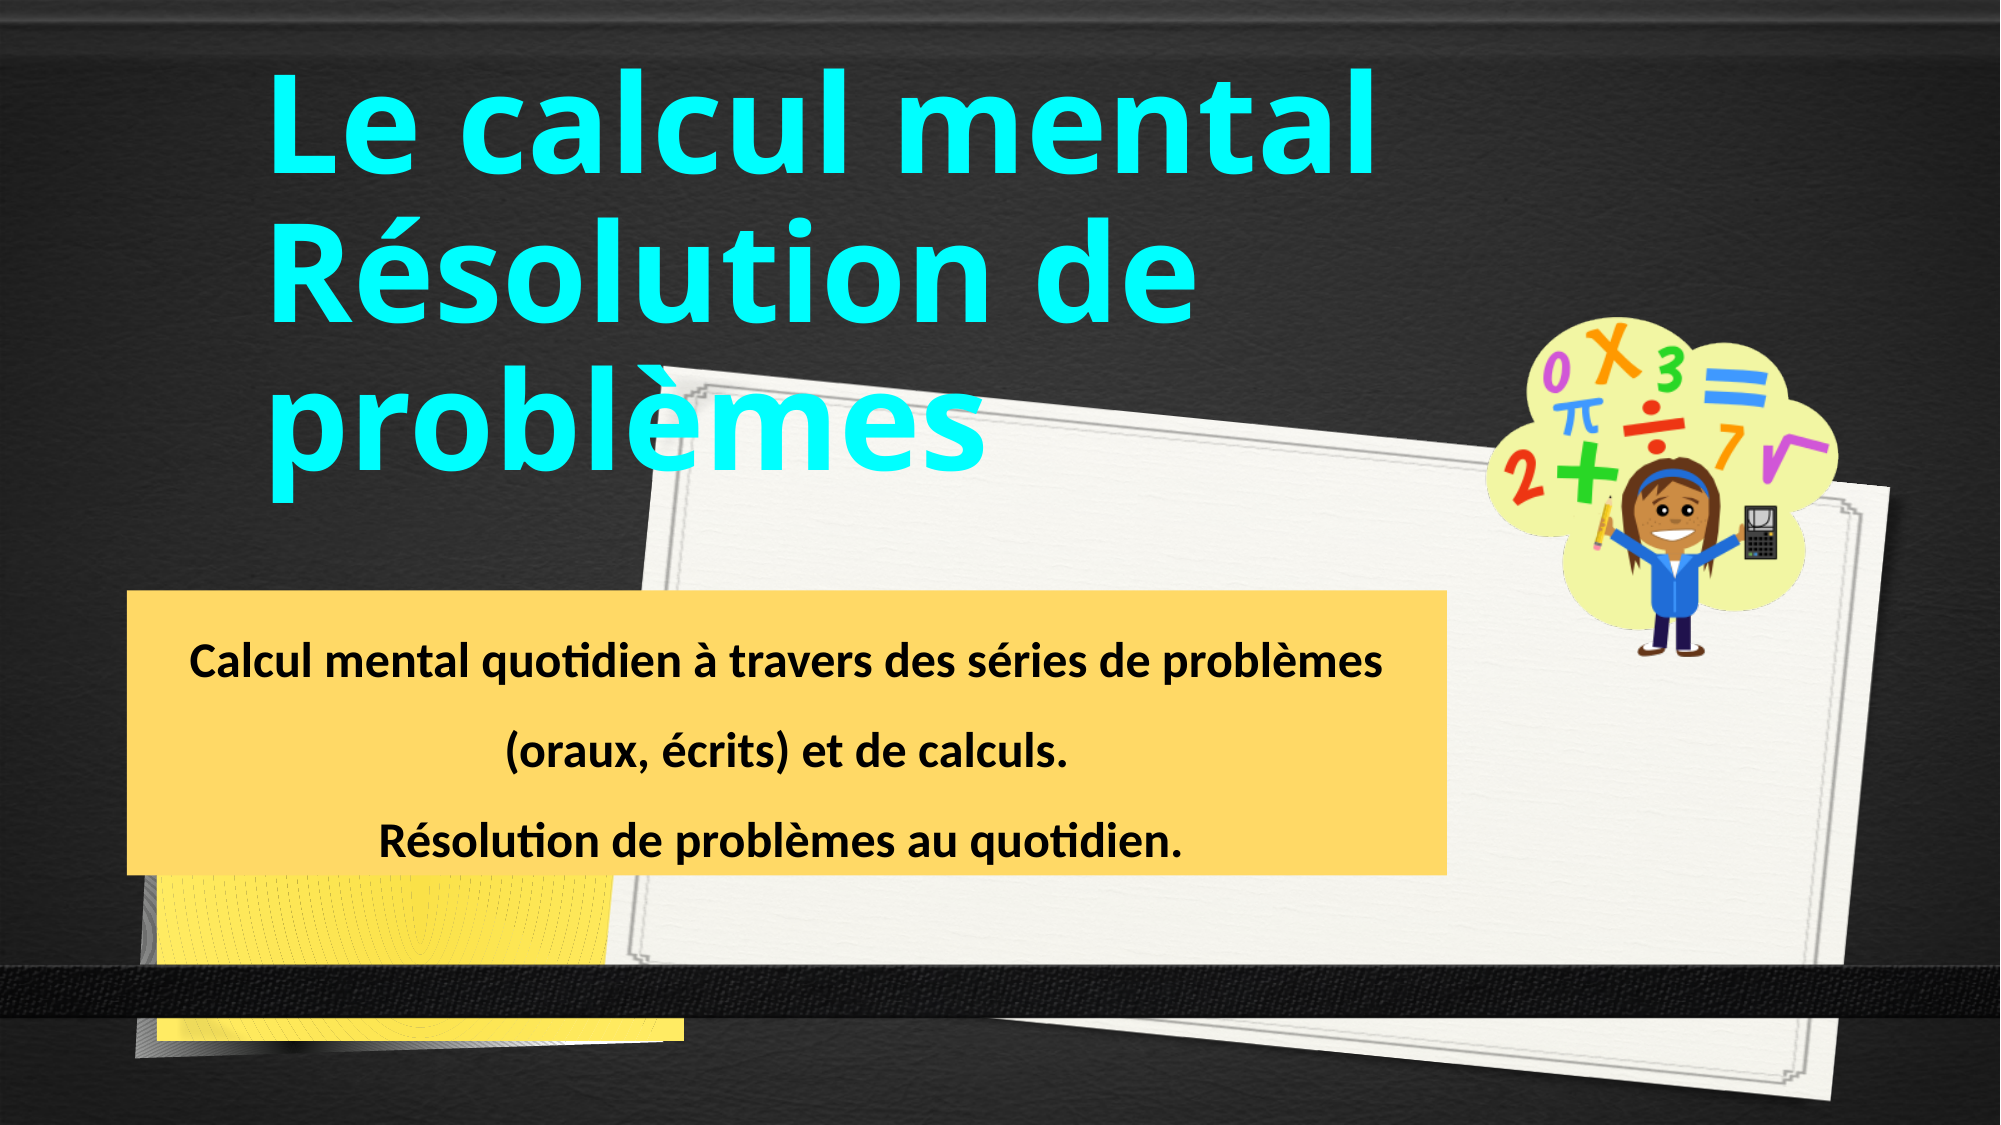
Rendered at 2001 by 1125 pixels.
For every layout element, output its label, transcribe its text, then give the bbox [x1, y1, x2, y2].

picture [0, 0, 2000, 1125]
text_box Calcul mental quotidien à travers des séries de problèmes (oraux, écrits) et de calculs. Résolution de problèmes au quotidien. [126, 590, 1447, 876]
subtitle Le calcul mental Résolution de problèmes [247, 47, 1748, 320]
